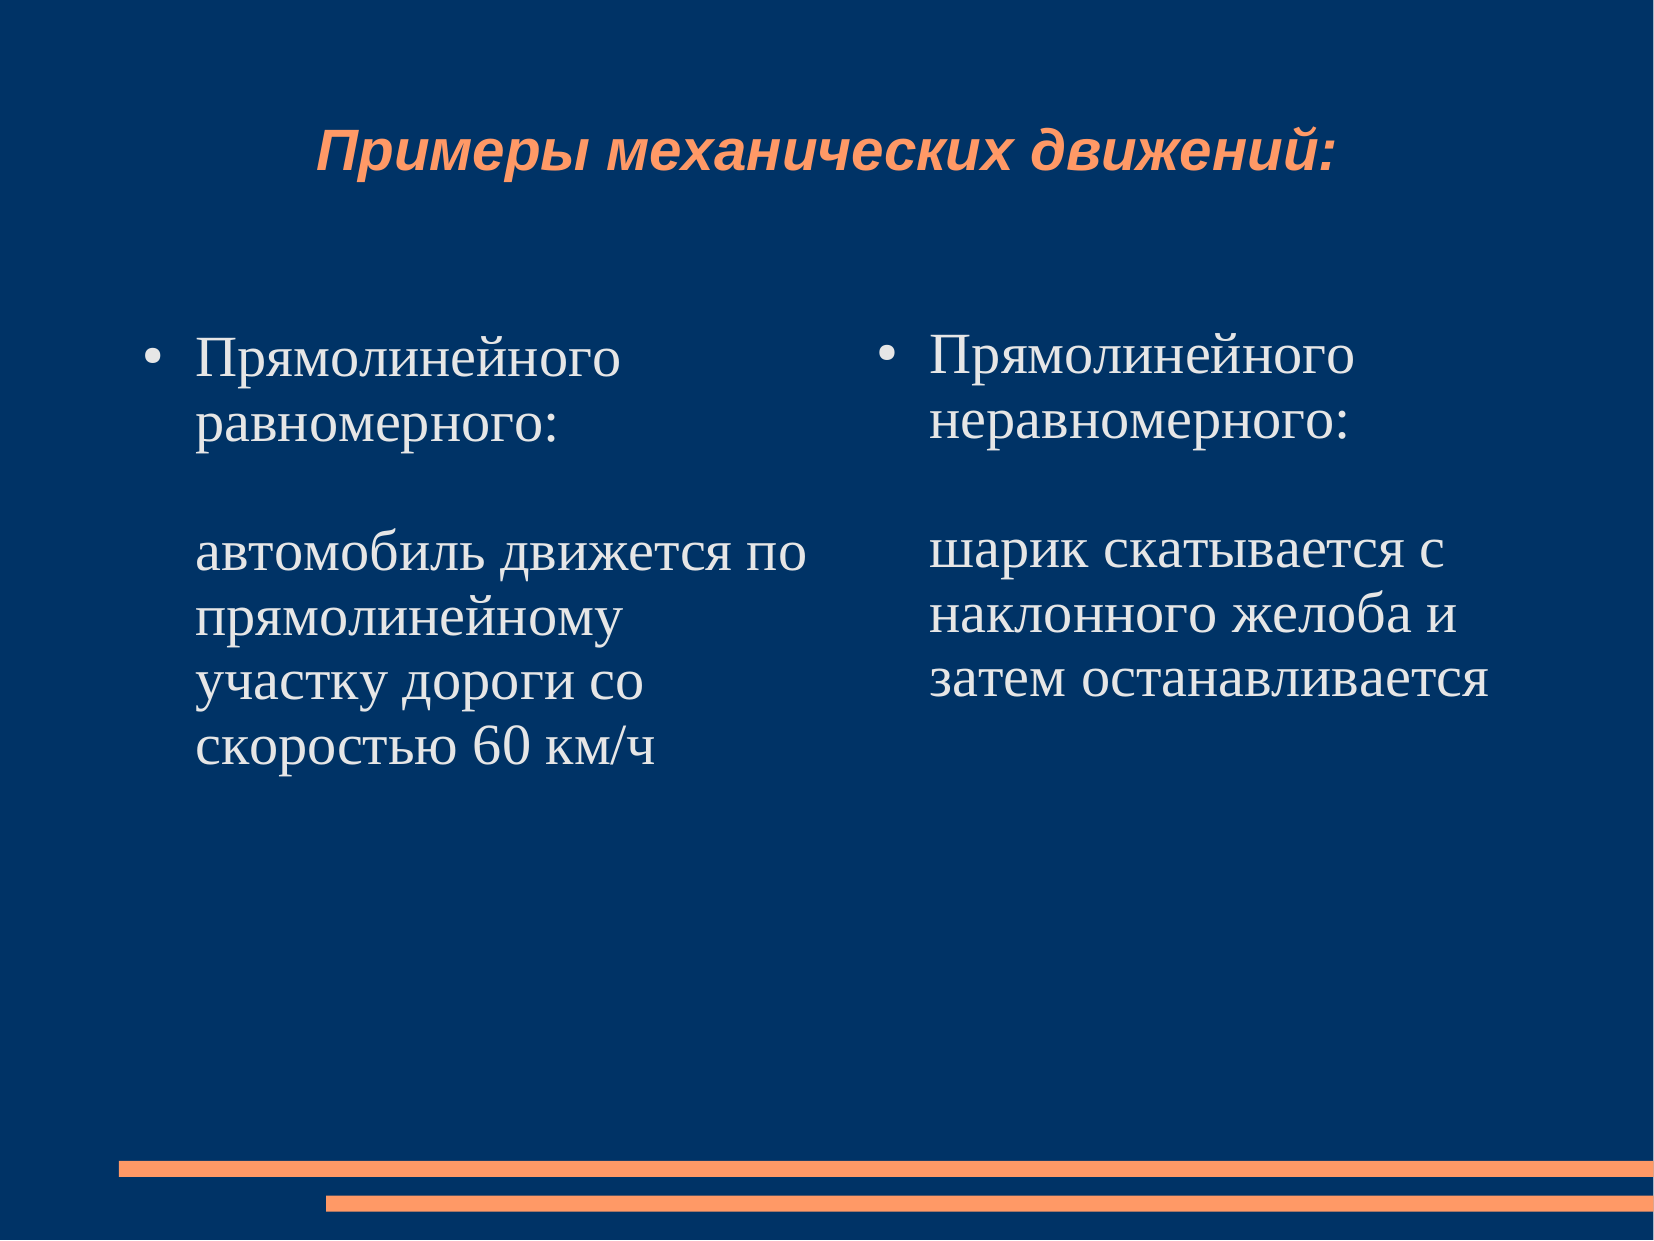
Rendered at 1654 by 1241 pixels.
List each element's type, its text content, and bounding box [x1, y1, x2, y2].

list Прямолинейного равномерного: автомобиль движется по прямолинейному участку дороги со скоростью 60 км/ч [124, 324, 827, 1135]
title Примеры механических движений: [121, 46, 1534, 254]
list Прямолинейного неравномерного: шарик скатывается с наклонного желоба и затем останавливается [858, 322, 1562, 1132]
